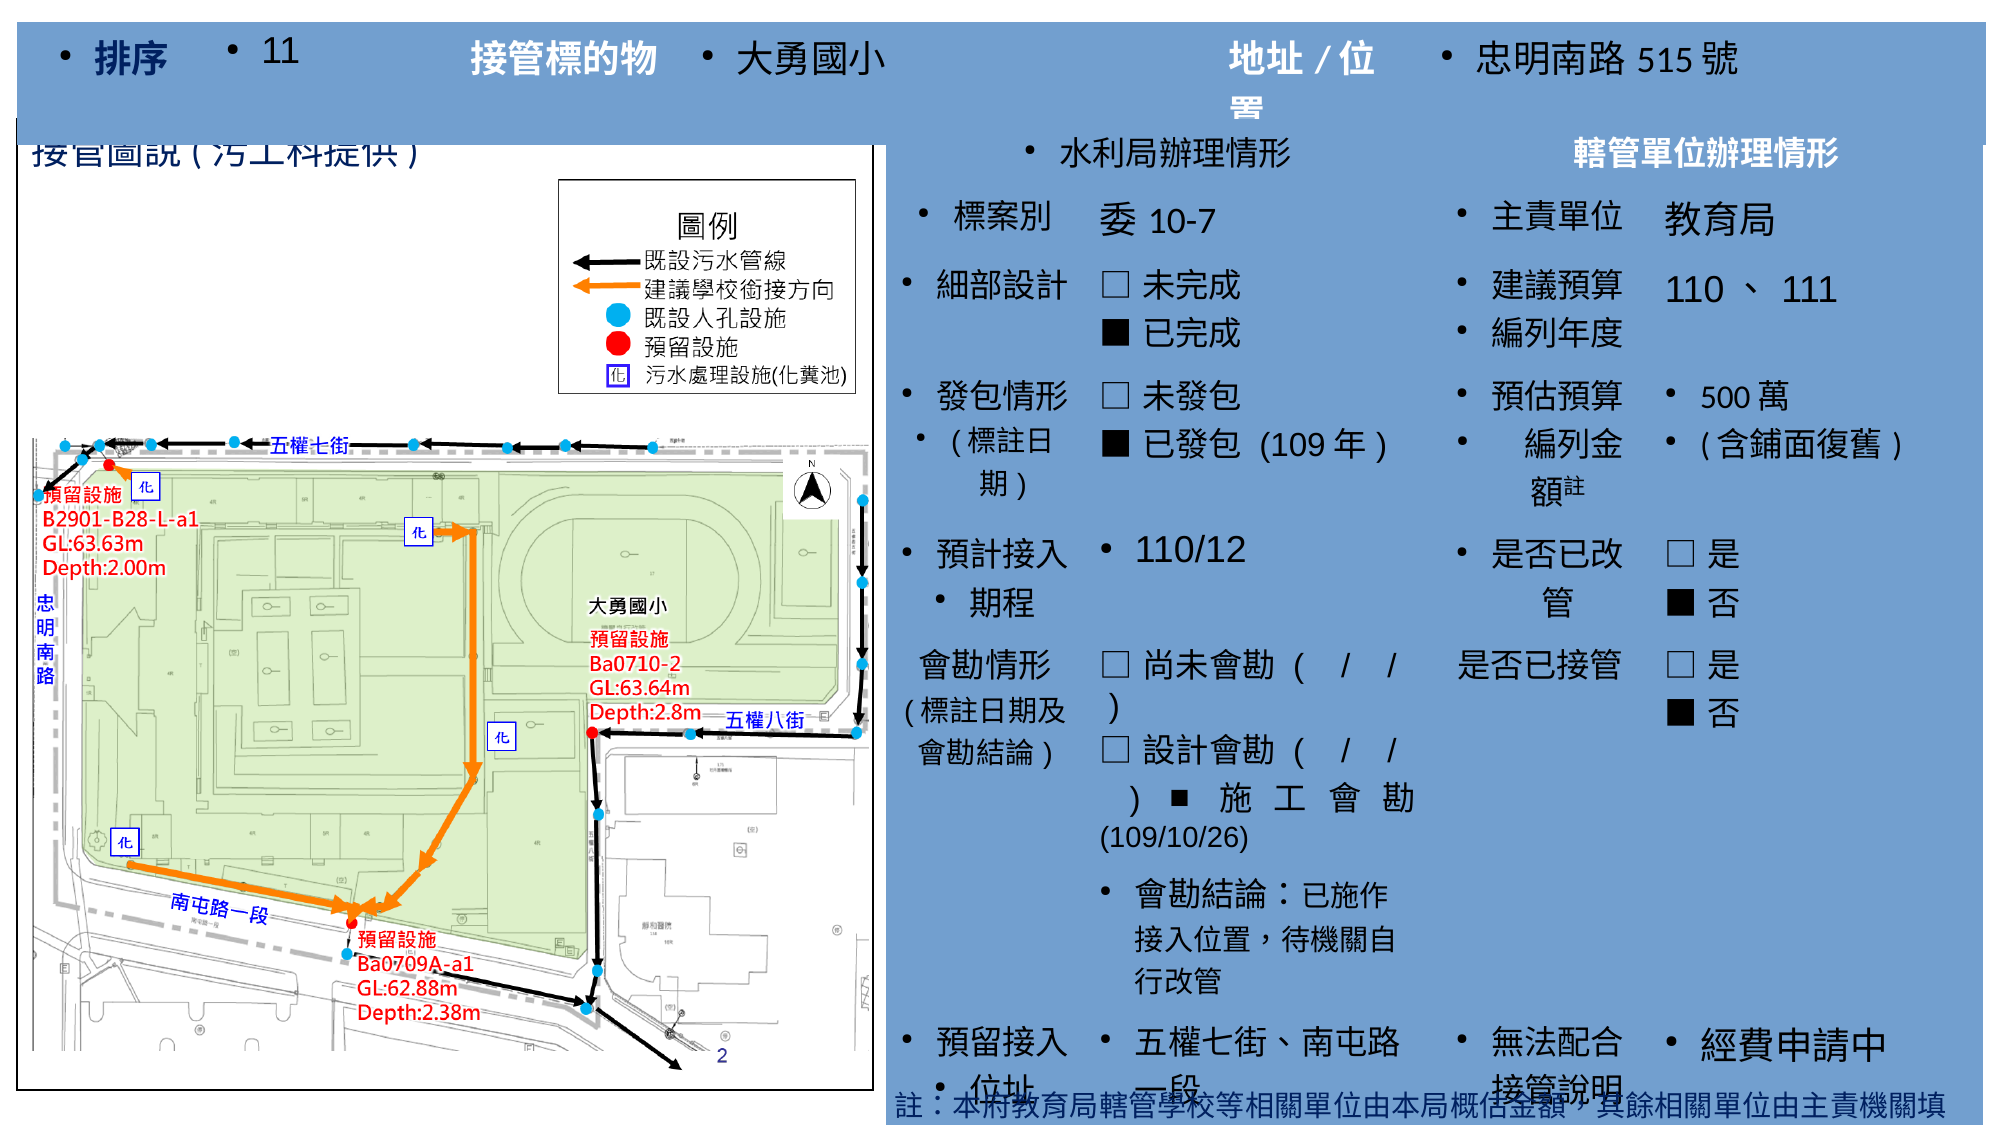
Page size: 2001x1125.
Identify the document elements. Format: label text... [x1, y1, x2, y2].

table_cell □未完成 ■已完成 [1085, 251, 1430, 362]
table_header 大勇國小 [686, 22, 1214, 145]
table_cell 五權七街、南屯路一段 [1085, 1009, 1430, 1080]
table_cell 無法配合接管說明 [1430, 1120, 1650, 1125]
table_cell 預計接入 期程 [924, 521, 1085, 632]
picture [554, 179, 856, 394]
table_cell 無法配合接管說明 [1430, 1009, 1650, 1080]
table_cell 委10-7 [1085, 182, 1430, 251]
table_cell 位公告地區 [886, 1120, 1085, 1125]
table_cell 是否已改管 [1430, 521, 1650, 632]
table_cell □未發包 ■已發包 (109年) [1085, 362, 1430, 521]
table_header 11 [211, 22, 442, 145]
table_cell 經費申請中 [1650, 1009, 1983, 1080]
table_header 接管標的物 [442, 22, 686, 145]
table_cell 細部設計 [886, 251, 1085, 362]
table_cell 預估預算 編列金額註 [1430, 362, 1650, 521]
text_box 註：本府教育局轄管學校等相關單位由本局概估金額，其餘相關單位由主責機關填寫 [879, 1080, 1991, 1120]
table_cell □是 ■否 □預定公告( / / ) [1085, 1120, 1430, 1125]
table_cell 發包情形 (標註日期) [886, 362, 1085, 521]
table_cell 500萬 (含鋪面復舊) [1650, 362, 1983, 521]
table_cell 標案別 [886, 182, 1085, 251]
table_cell □是 ■否 [1650, 521, 1983, 632]
text_box 接管圖說(污工科提供) [17, 1083, 873, 1090]
table_cell 經費申請中 [1650, 1120, 1983, 1125]
table_cell 110、111 [1650, 251, 1983, 362]
table_cell 建議預算 編列年度 [1430, 251, 1650, 362]
table_cell □尚未會勘 ( / / ) □設計會勘 ( / / ) ■施工會勘 (109/10/26) [1085, 632, 1430, 861]
table_cell 預留接入 位址 [924, 1009, 1085, 1080]
table_header 忠明南路515號 [1426, 22, 1986, 145]
table_cell 會勘結論：已施作接入位置，待機關自行改管 [1085, 861, 1430, 1009]
table_cell 110/12 [1085, 521, 1430, 632]
table_cell 是否已接管 [1430, 632, 1650, 1009]
table_cell 教育局 [1650, 182, 1983, 251]
table_cell 主責單位 [1430, 182, 1650, 251]
text_box 接管圖說(污工科提供) [17, 145, 873, 421]
table_header 轄管單位辦理情形 [1430, 119, 1983, 182]
text_box 接管圖說(污工科提供) [112, 145, 138, 163]
table_header 排序 [17, 22, 211, 145]
table_header 水利局辦理情形 [886, 119, 1430, 182]
table_header 地址/位置 [1214, 22, 1426, 119]
picture [17, 421, 924, 1083]
table_cell 會勘情形 (標註日期及會勘結論) [924, 632, 1085, 1009]
table_cell □是 ■否 [1650, 632, 1983, 1009]
